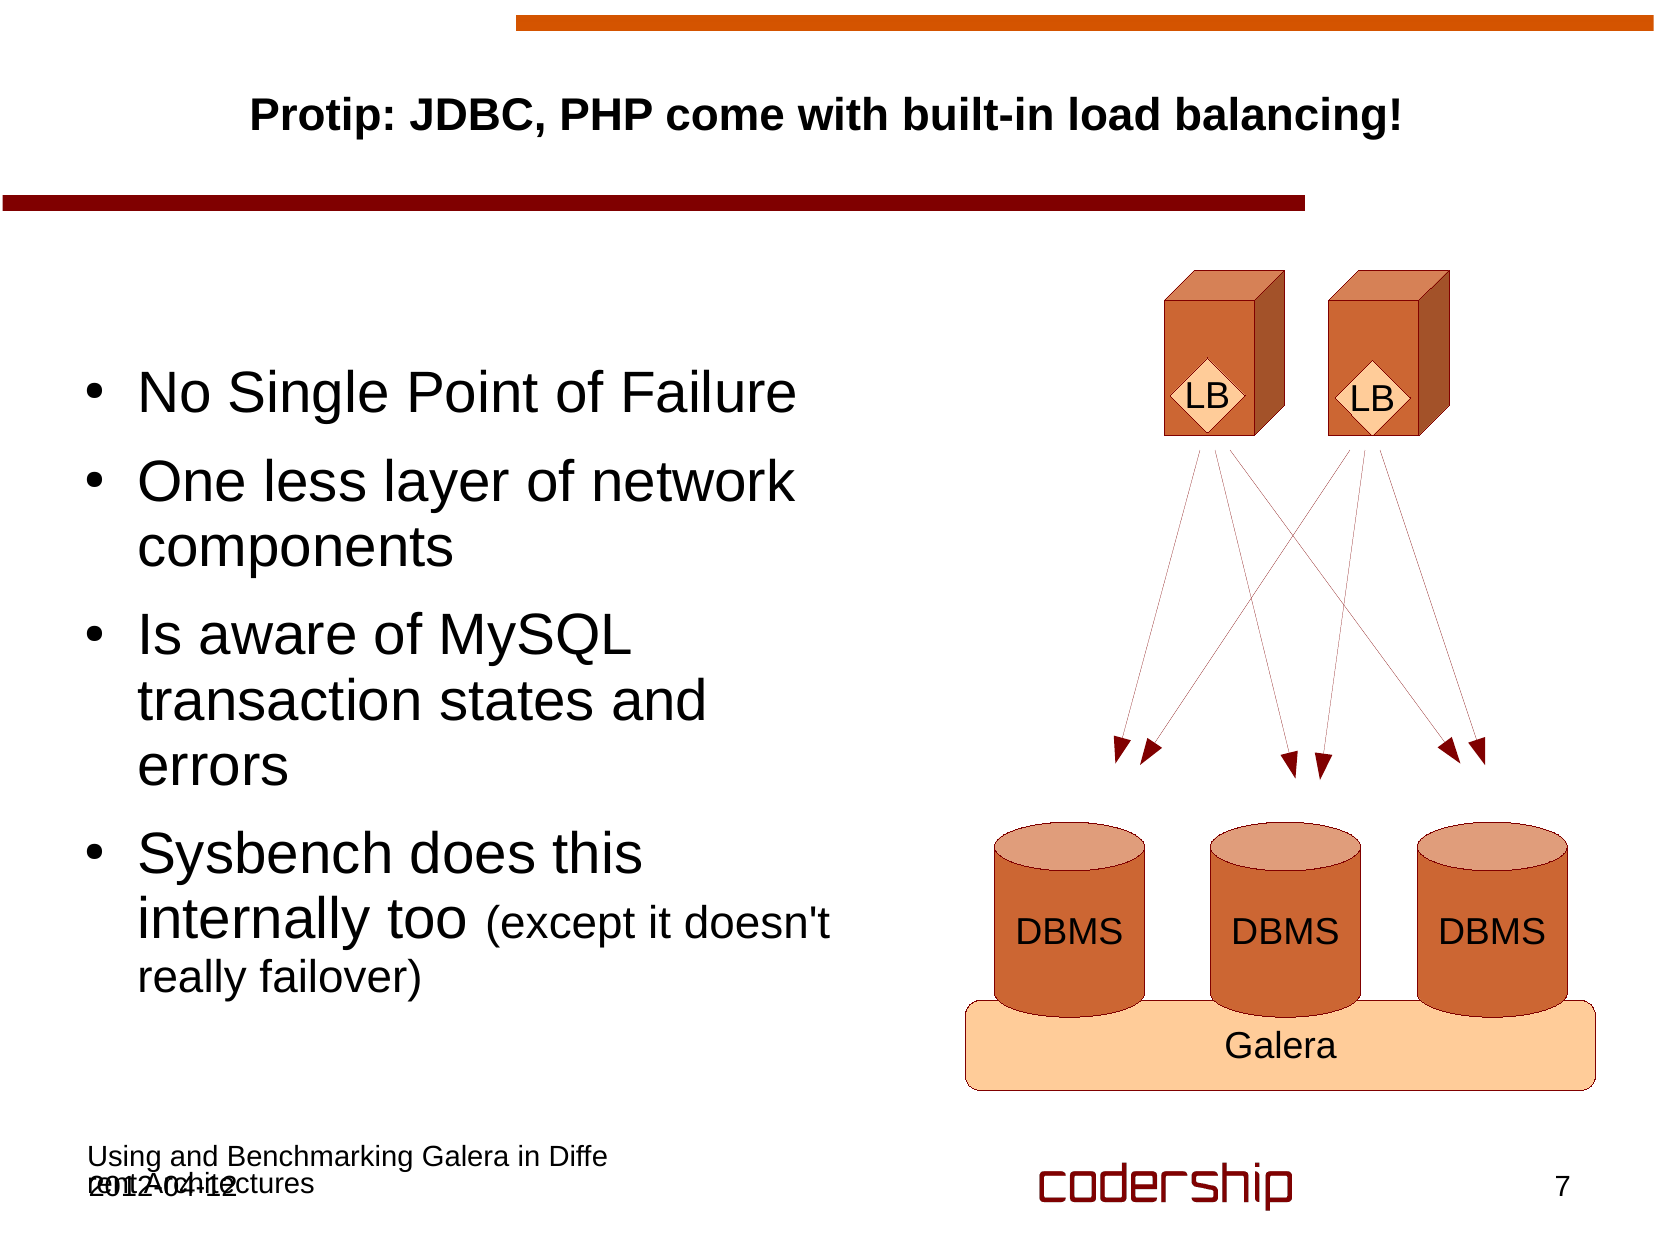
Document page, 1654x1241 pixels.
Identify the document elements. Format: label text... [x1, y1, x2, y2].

text_box DBMS [1210, 850, 1361, 1018]
text_box DBMS [1417, 849, 1568, 1018]
title Protip: JDBC, PHP come with built-in load balancing! [82, 49, 1571, 181]
text_box [1164, 270, 1285, 436]
picture [2, 195, 1305, 211]
text_box LB [1335, 360, 1411, 436]
picture [516, 15, 1654, 31]
text_box Galera [965, 1000, 1596, 1091]
picture [1035, 1158, 1296, 1215]
text_box DBMS [994, 850, 1145, 1018]
list No Single Point of Failure One less layer of network components Is aware of MySQL transaction states and errors Sysbench does this internally too (except it doesn't really failover) [82, 360, 841, 1109]
text_box LB [1170, 357, 1246, 433]
text_box [1328, 270, 1450, 436]
